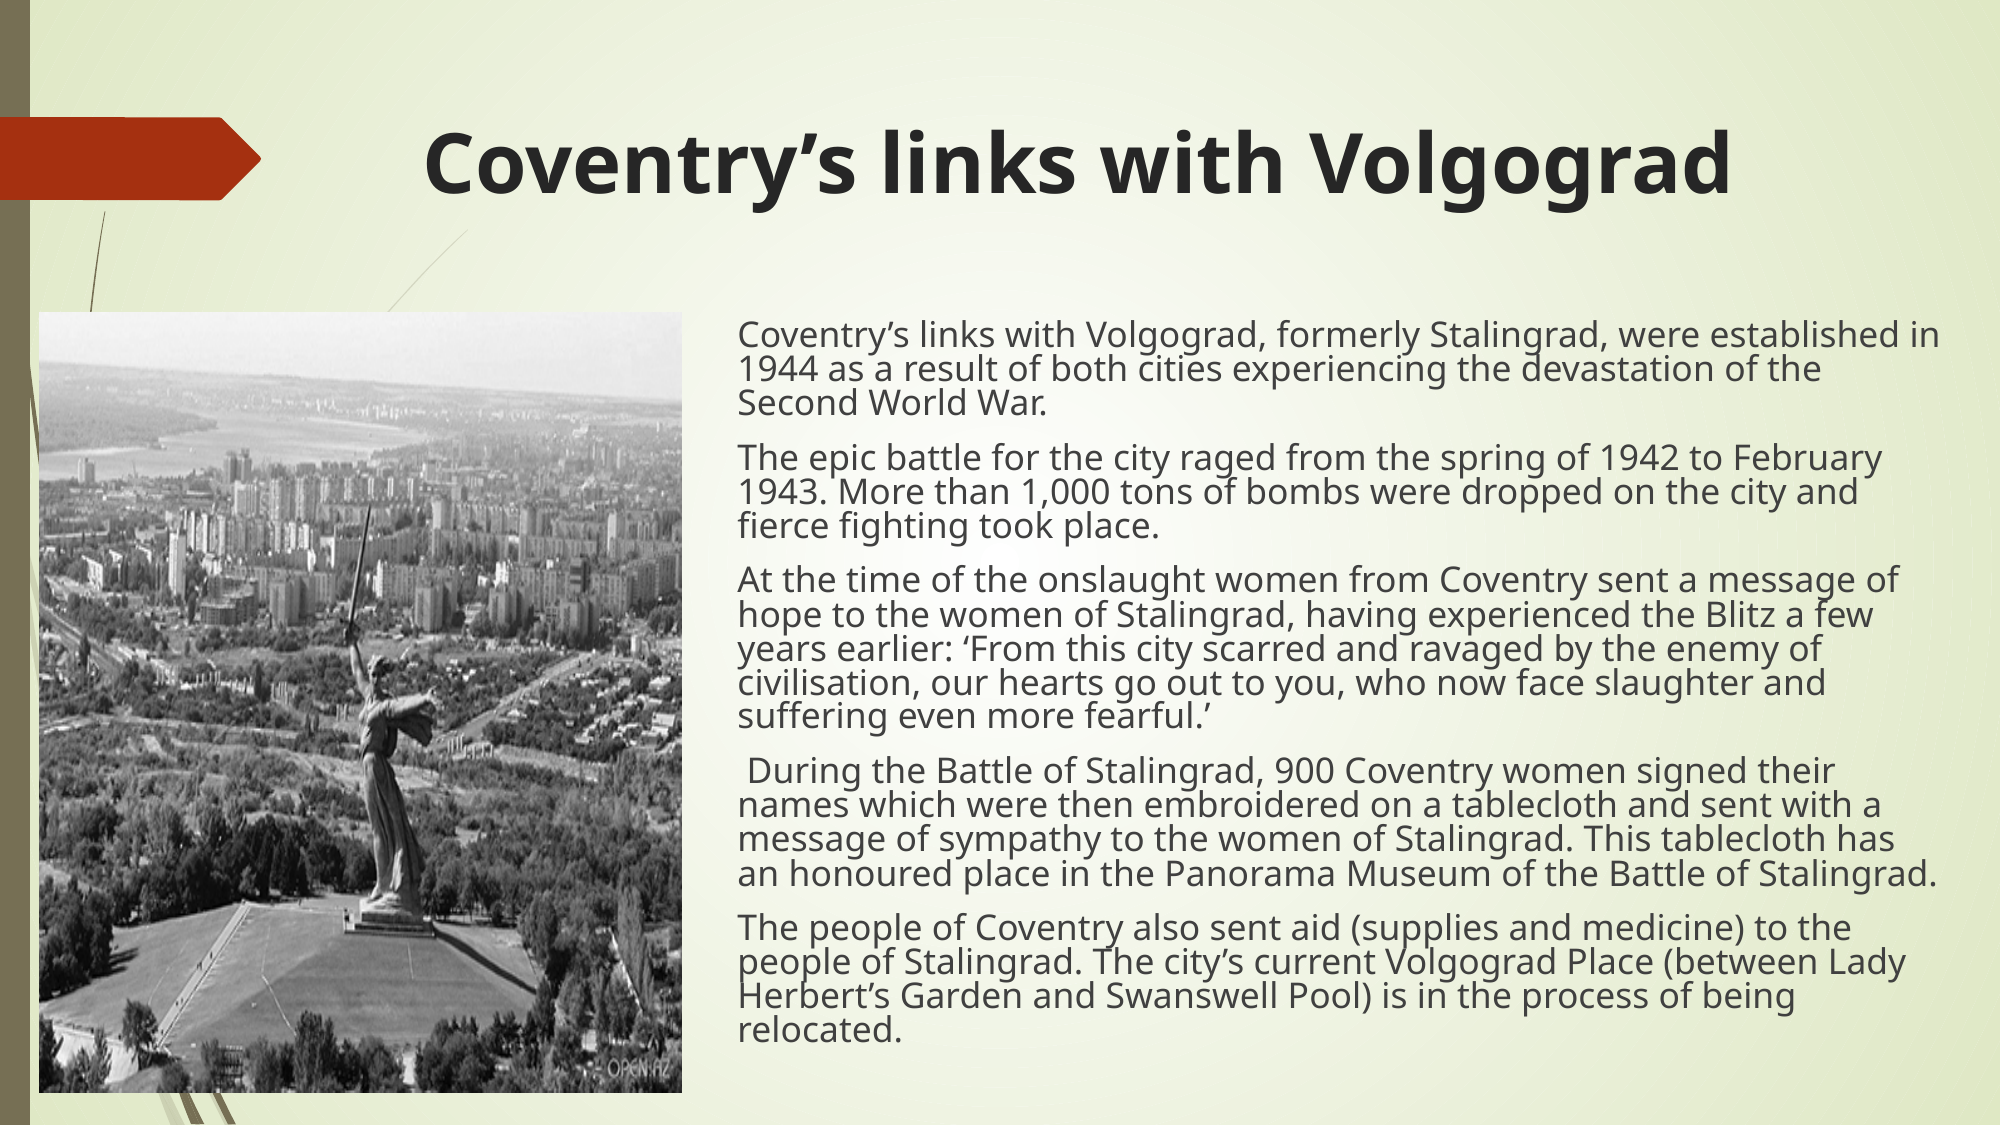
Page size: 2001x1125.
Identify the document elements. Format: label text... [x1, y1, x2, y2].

title Coventry’s links with Volgograd [270, 102, 1888, 313]
picture [39, 312, 682, 1093]
list Coventry’s links with Volgograd, formerly Stalingrad, were established in 1944 as a result of both cities experiencing the devastation of the Second World War. The epic battle for the city raged from the spring of 1942 to February 1943. More than 1,000 tons of bombs were dropped on the city and fierce fighting took place. At the time of the onslaught women from Coventry sent a message of hope to the women of Stalingrad, having experienced the Blitz a few years earlier: ‘From this city scarred and ravaged by the enemy of civilisation, our hearts go out to you, who now face slaughter and suffering even more fearful.’ During the Battle of Stalingrad, 900 Coventry women signed their names which were then embroidered on a tablecloth and sent with a message of sympathy to the women of Stalingrad. This tablecloth has an honoured place in the Panorama Museum of the Battle of Stalingrad. The people of Coventry also sent aid (supplies and medicine) to the people of Stalingrad. The city’s current Volgograd Place (between Lady Herbert’s Garden and Swanswell Pool) is in the process of being relocated. [722, 312, 1961, 1093]
